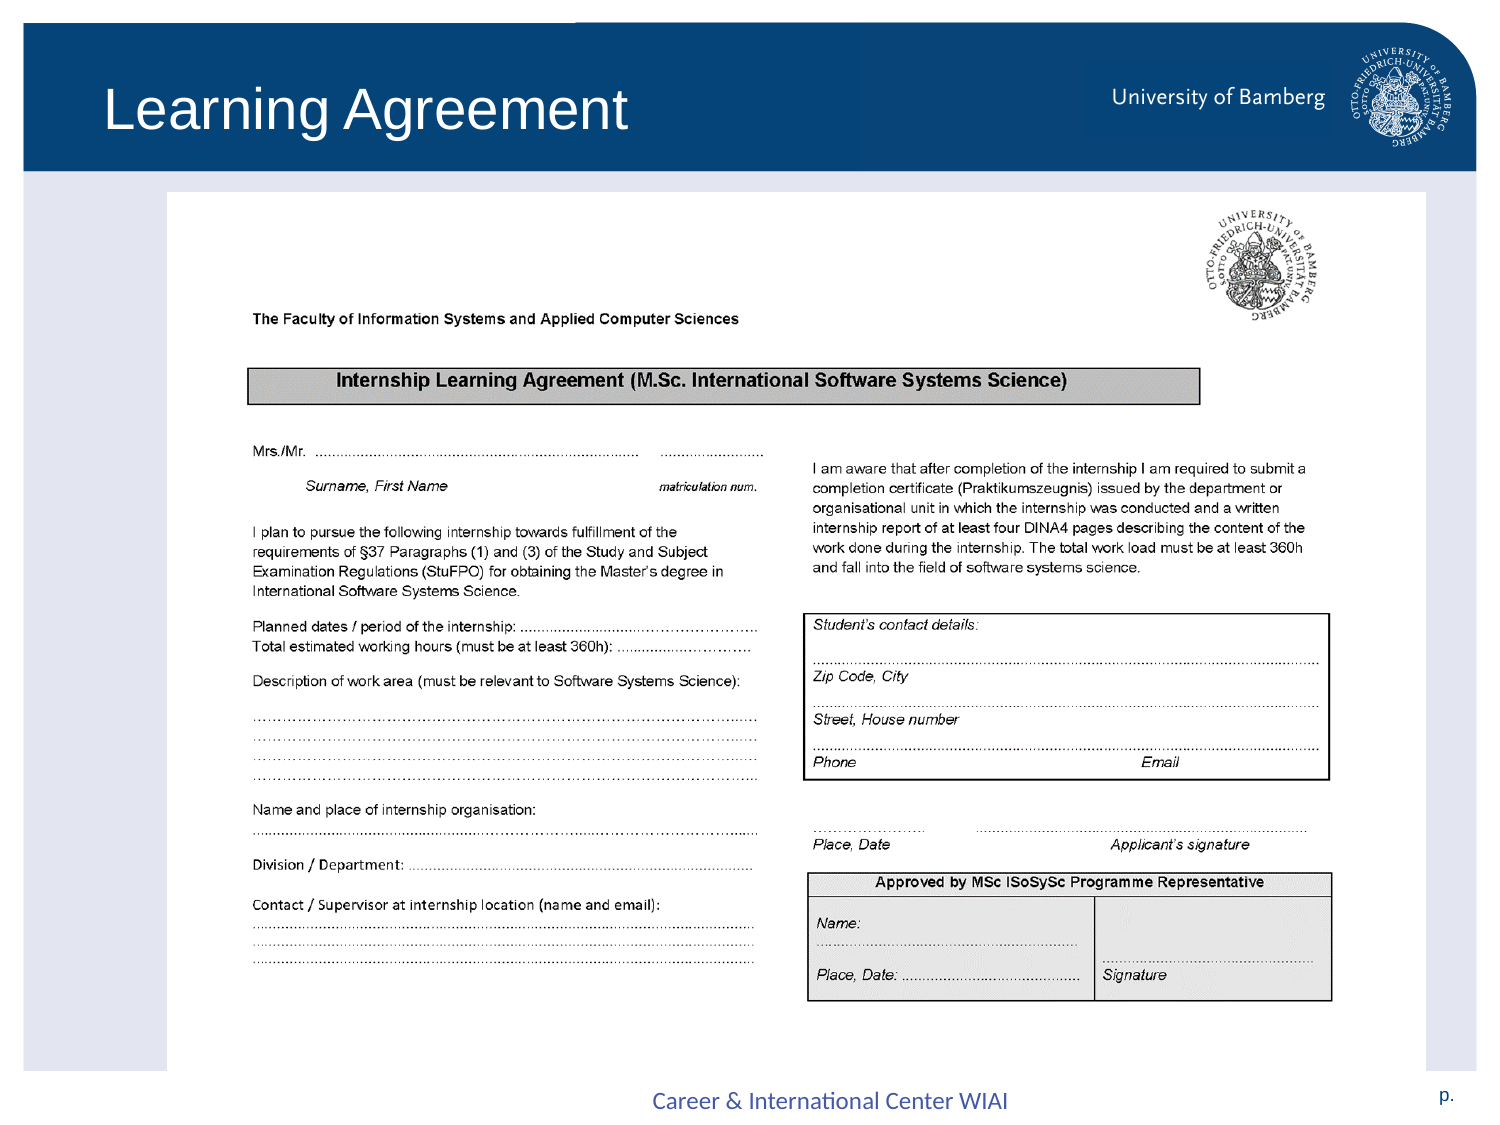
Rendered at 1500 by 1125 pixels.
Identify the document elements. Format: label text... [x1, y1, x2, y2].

picture [0, 0, 1500, 1125]
title Learning Agreement [88, 70, 950, 142]
